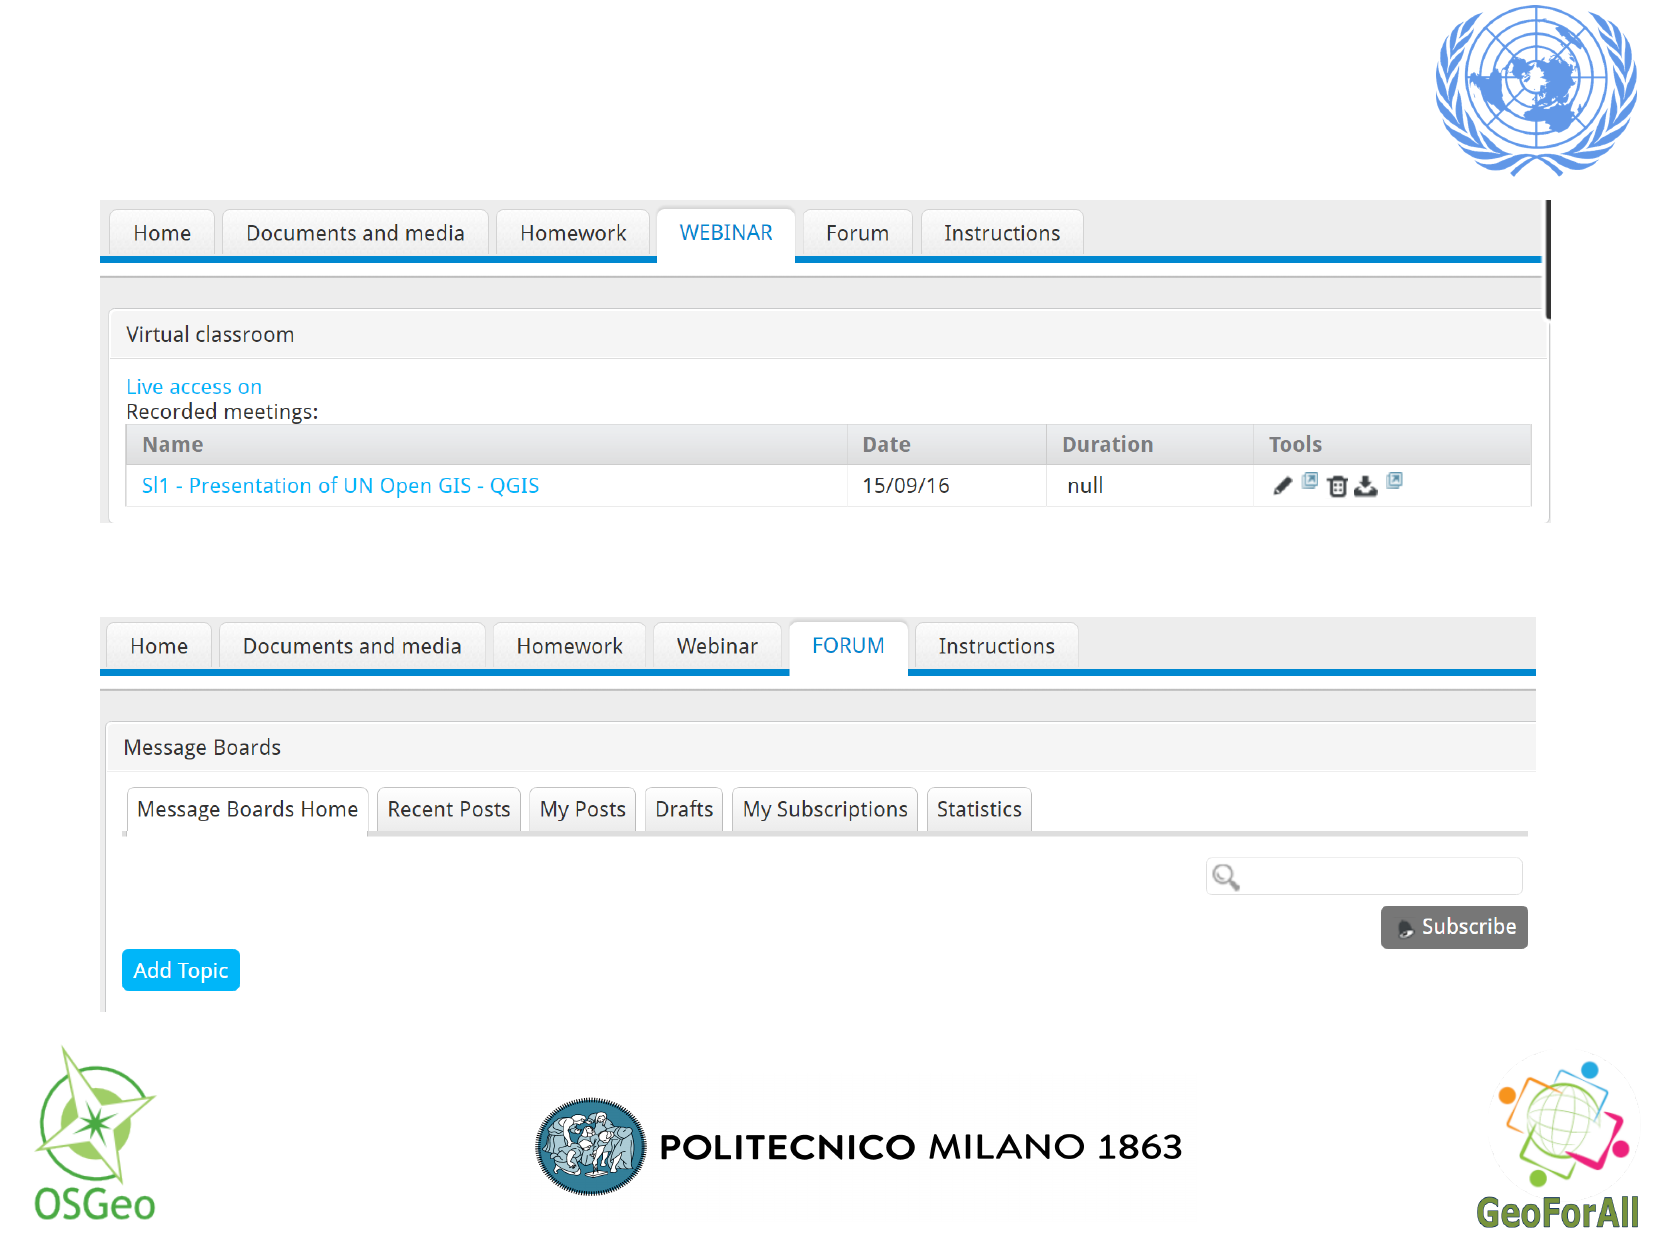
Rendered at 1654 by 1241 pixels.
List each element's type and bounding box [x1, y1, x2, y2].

picture [100, 617, 1536, 1012]
picture [1437, 1048, 1654, 1241]
picture [100, 200, 1551, 523]
picture [6, 1043, 184, 1221]
picture [1416, 5, 1654, 180]
picture [519, 1073, 1197, 1222]
